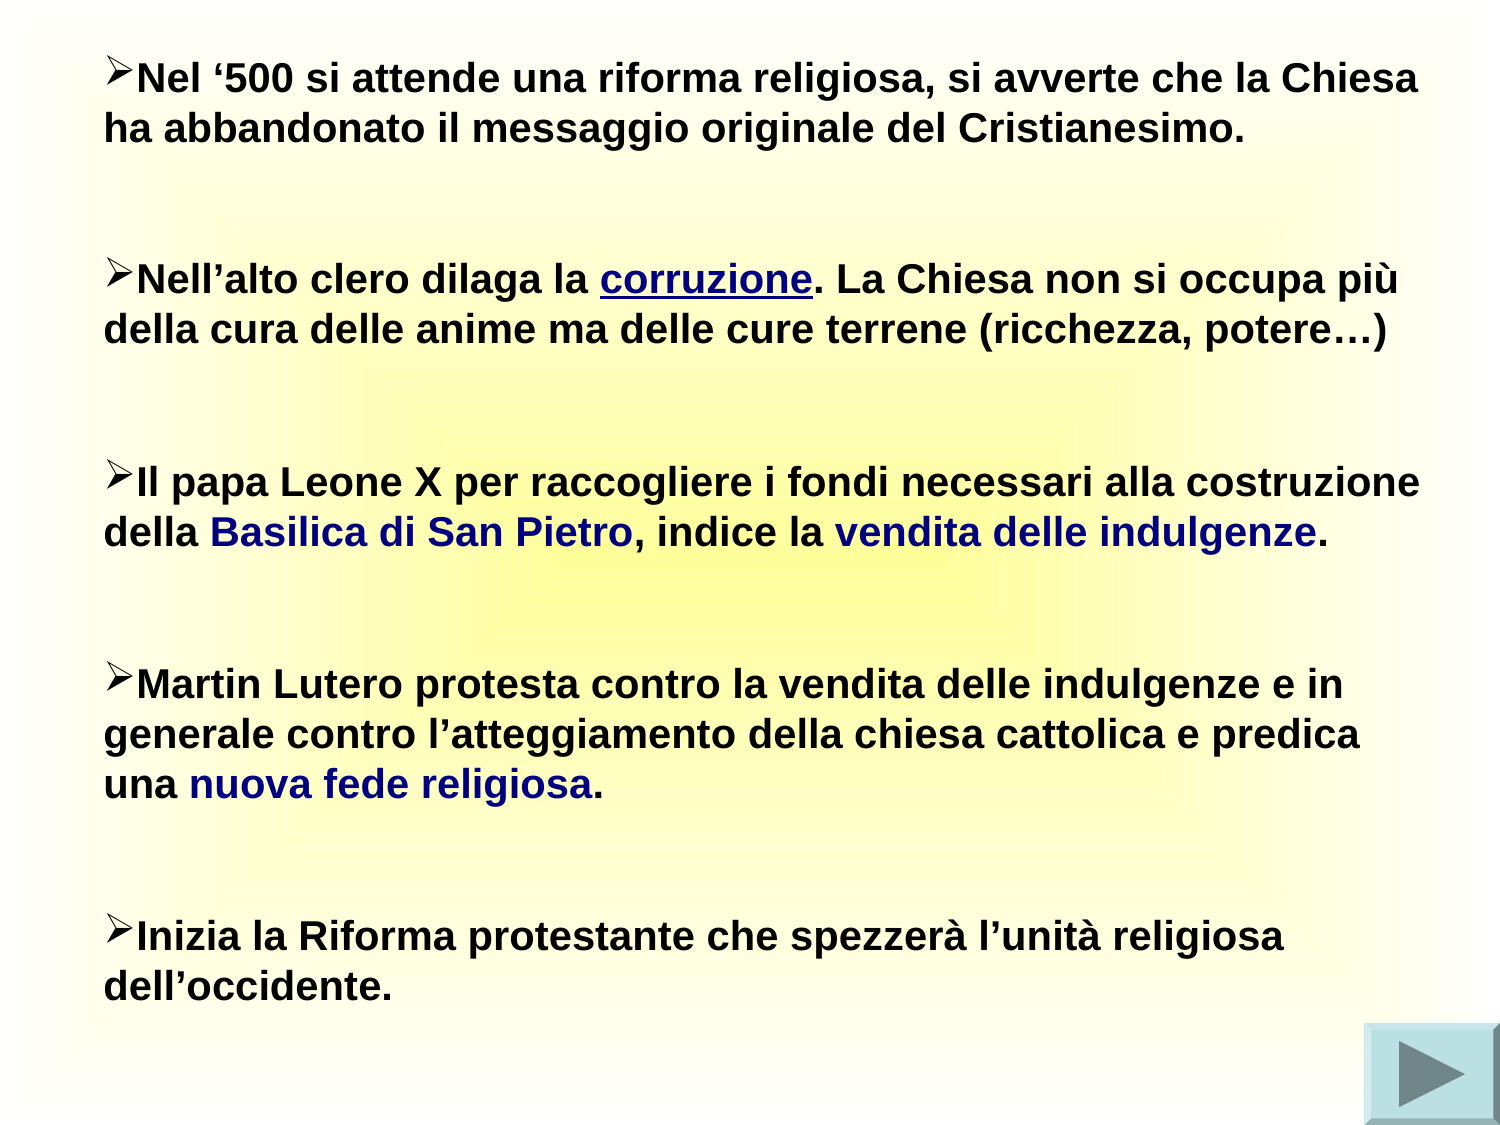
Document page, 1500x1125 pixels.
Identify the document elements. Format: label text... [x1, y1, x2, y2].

text_box Nel ‘500 si attende una riforma religiosa, si avverte che la Chiesa ha abbandonato il messaggio originale del Cristianesimo. Nell’alto clero dilaga la corruzione. La Chiesa non si occupa più della cura delle anime ma delle cure terrene (ricchezza, potere…) Il papa Leone X per raccogliere i fondi necessari alla costruzione della Basilica di San Pietro, indice la vendita delle indulgenze. Martin Lutero protesta contro la vendita delle indulgenze e in generale contro l’atteggiamento della chiesa cattolica e predica una nuova fede religiosa. Inizia la Riforma protestante che spezzerà l’unità religiosa dell’occidente. [88, 42, 1459, 1093]
text_box [1366, 1023, 1500, 1125]
